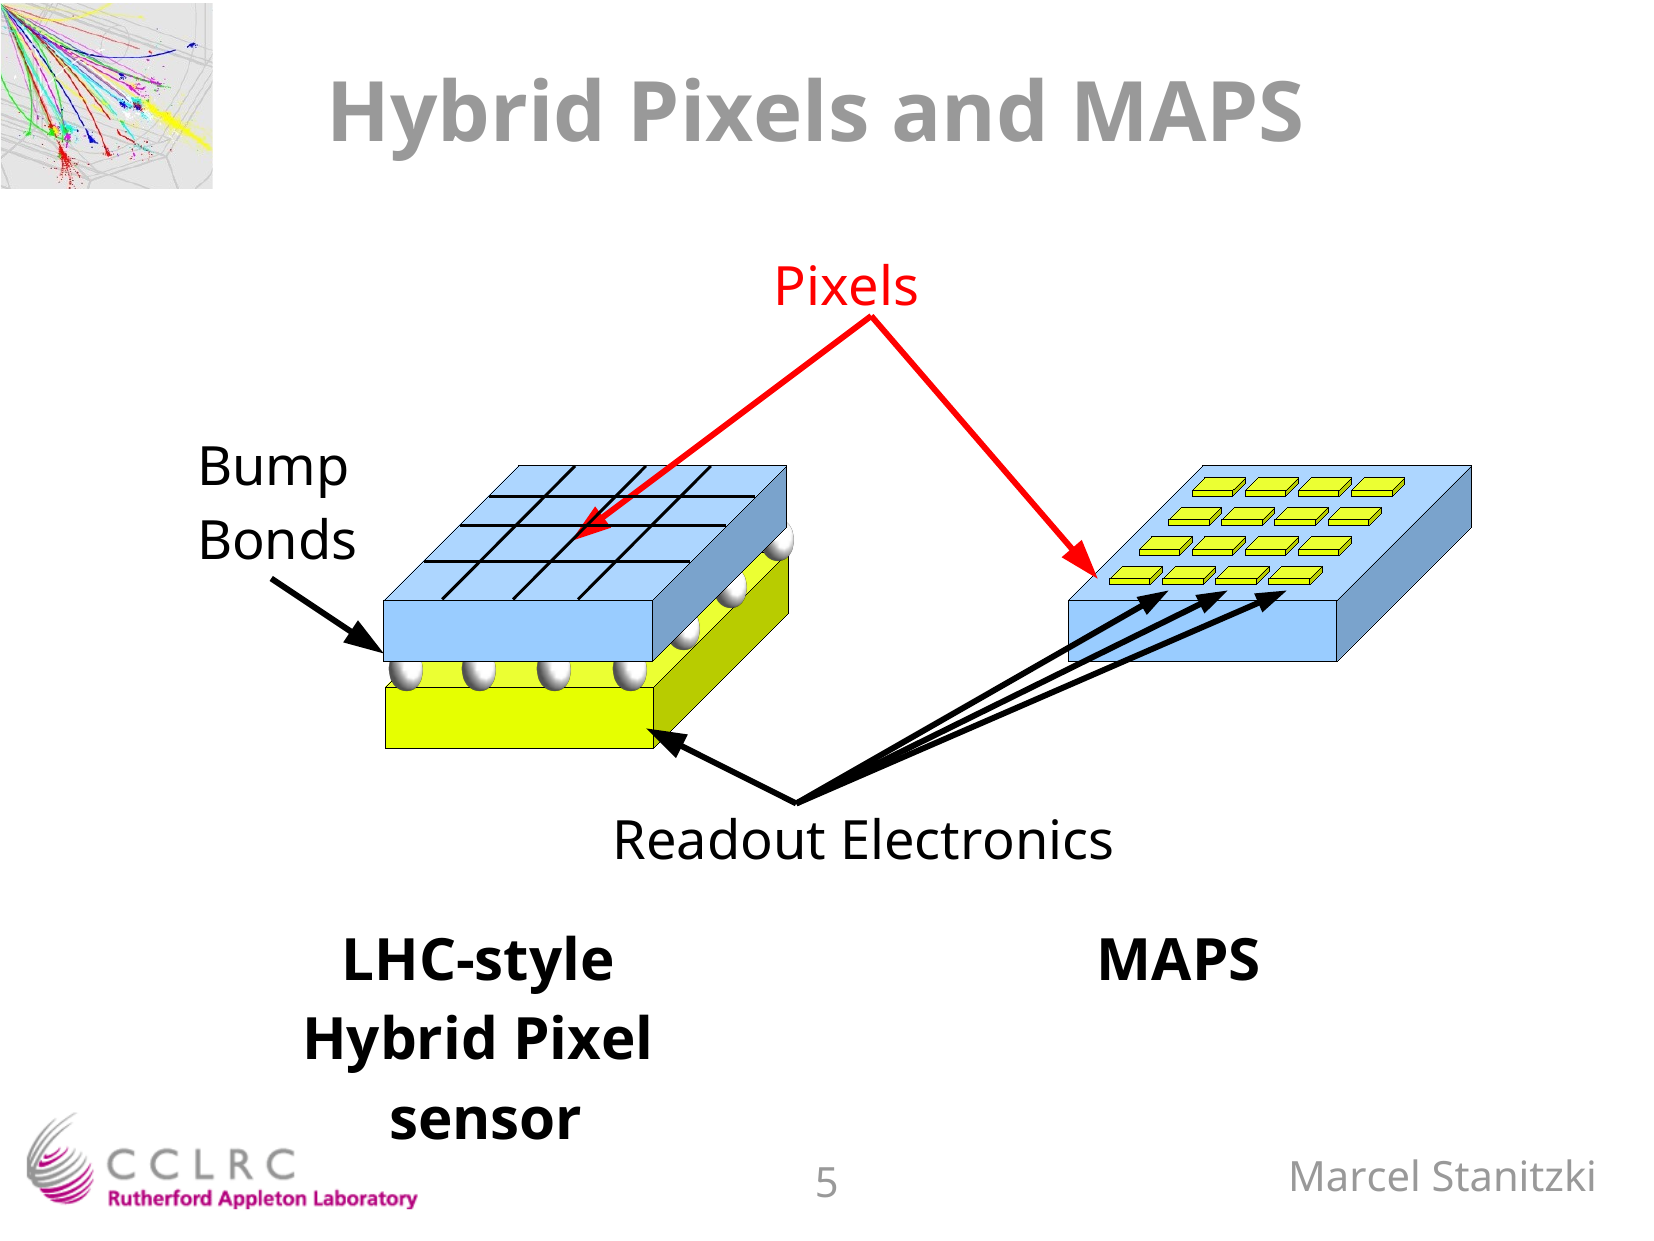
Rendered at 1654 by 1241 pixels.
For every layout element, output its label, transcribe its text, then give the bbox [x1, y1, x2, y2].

picture [19, 1110, 426, 1212]
text_box [1215, 566, 1270, 585]
text_box [1328, 507, 1382, 526]
text_box [1221, 507, 1275, 526]
text_box Pixels [758, 240, 944, 322]
text_box [385, 557, 789, 749]
text_box [1192, 536, 1246, 556]
text_box [383, 465, 787, 662]
text_box [1268, 566, 1323, 585]
text_box [1298, 536, 1352, 556]
text_box Bump Bonds [182, 420, 389, 567]
text_box [1351, 477, 1405, 497]
text_box [1132, 465, 1472, 662]
text_box LHC-style Hybrid Pixel sensor [286, 909, 728, 1140]
text_box [1068, 601, 1139, 644]
text_box [1192, 477, 1246, 497]
text_box [1162, 566, 1216, 585]
text_box [1274, 507, 1329, 526]
text_box [1245, 536, 1299, 556]
text_box [1245, 477, 1299, 497]
picture [0, 3, 213, 189]
text_box [1139, 536, 1193, 556]
text_box [1298, 477, 1352, 497]
text_box Readout Electronics [597, 793, 1165, 875]
text_box MAPS [1080, 909, 1314, 999]
text_box [1092, 601, 1252, 662]
text_box [1168, 507, 1222, 526]
title Hybrid Pixels and MAPS [203, 5, 1451, 213]
text_box [1068, 601, 1197, 662]
text_box [1109, 566, 1163, 585]
